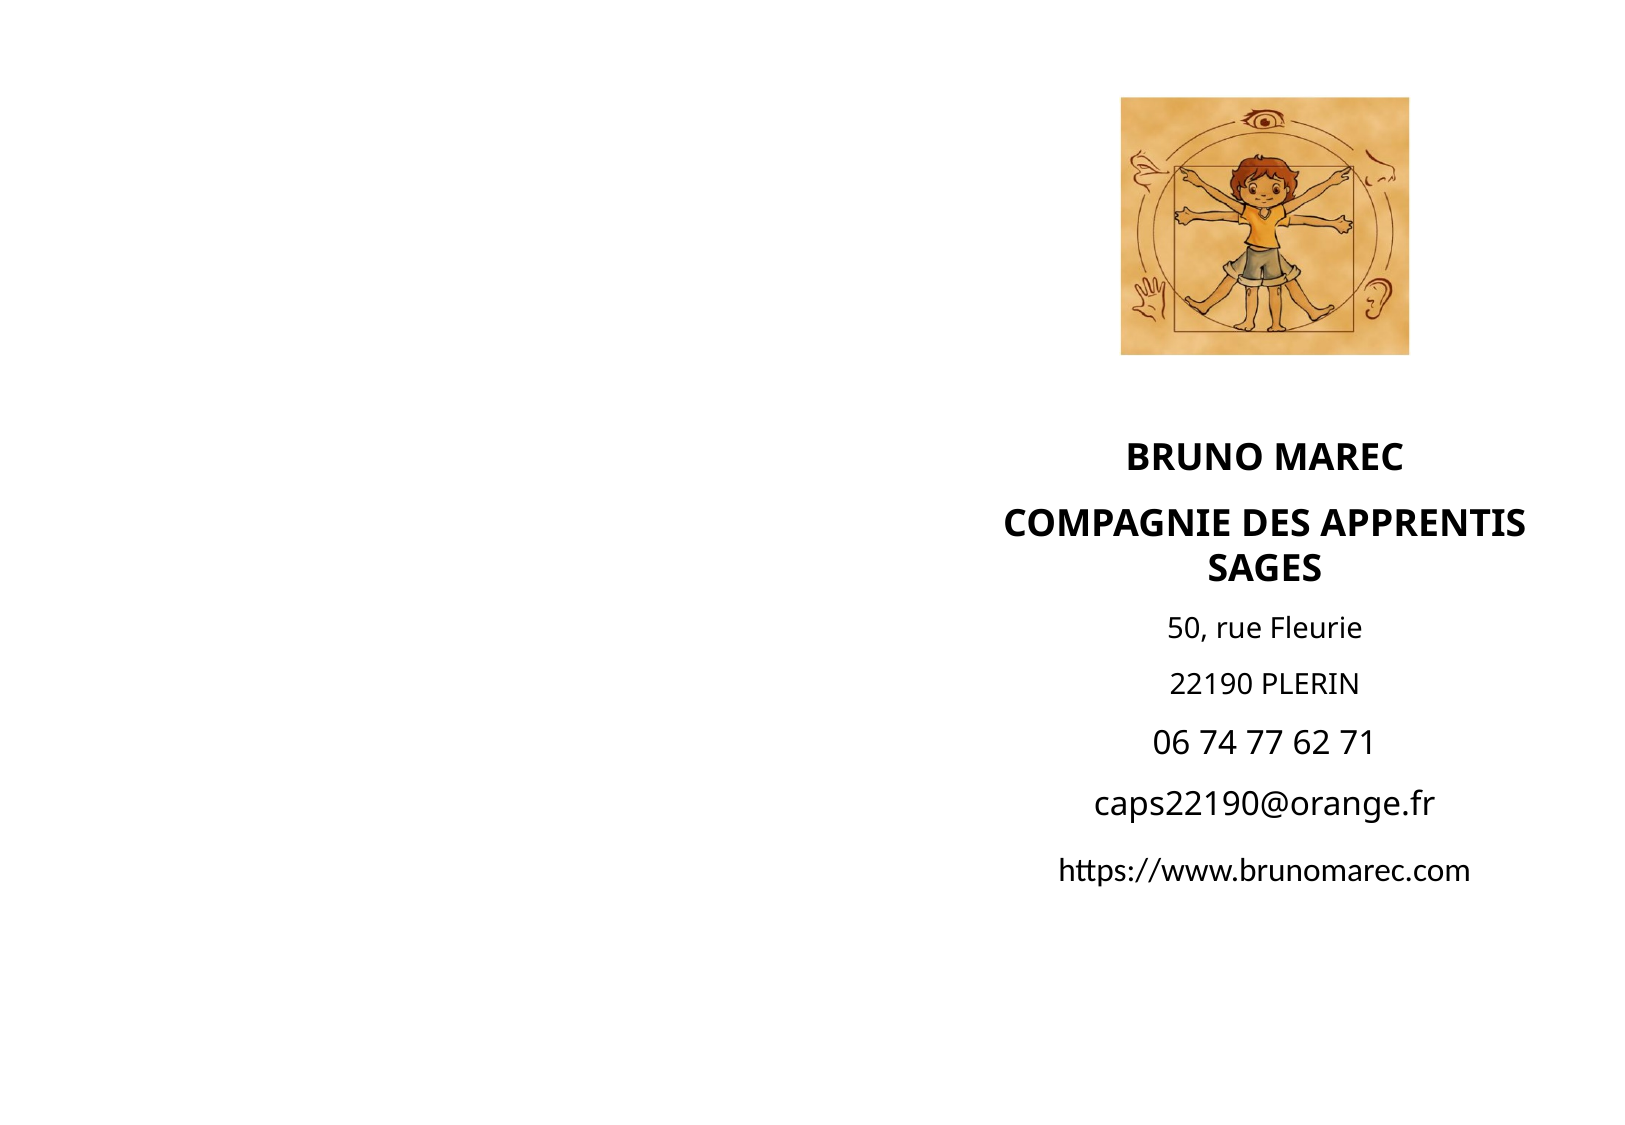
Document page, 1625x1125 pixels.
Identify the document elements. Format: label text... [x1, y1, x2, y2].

picture [1119, 95, 1411, 356]
text_box BRUNO MAREC COMPAGNIE DES APPRENTIS SAGES 50, rue Fleurie 22190 PLERIN 06 74 77 62 71 caps22190@orange.fr https://www.brunomarec.com [990, 432, 1540, 835]
